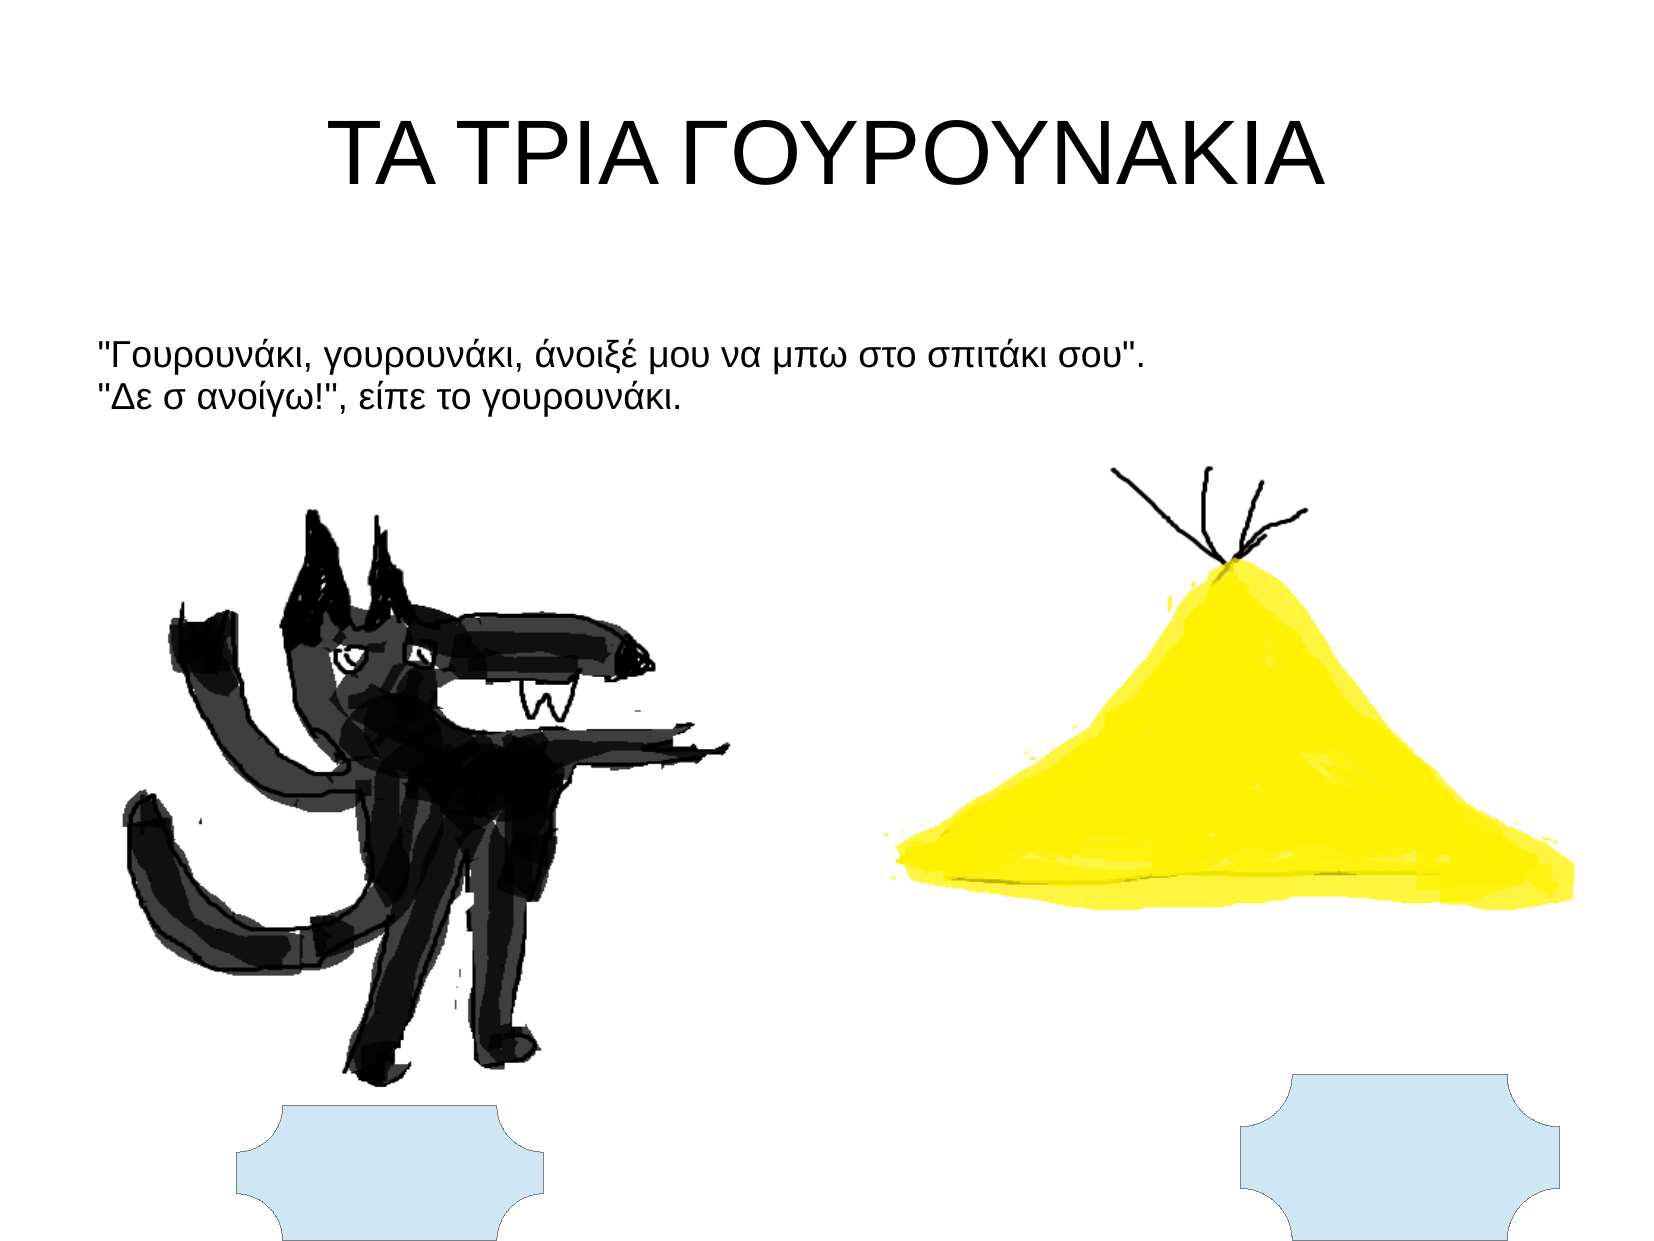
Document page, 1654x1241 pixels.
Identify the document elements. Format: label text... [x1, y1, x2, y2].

text_box "Γουρουνάκι, γουρουνάκι, άνοιξέ μου να μπω στο σπιτάκι σου". "Δε σ ανοίγω!", είπε το γουρουνάκι. [82, 284, 1538, 425]
text_box [1240, 1074, 1560, 1241]
picture [82, 425, 1582, 1130]
text_box [236, 1105, 544, 1241]
title ΤΑ ΤΡΙΑ ΓΟΥΡΟΥΝΑΚΙΑ [82, 49, 1571, 257]
